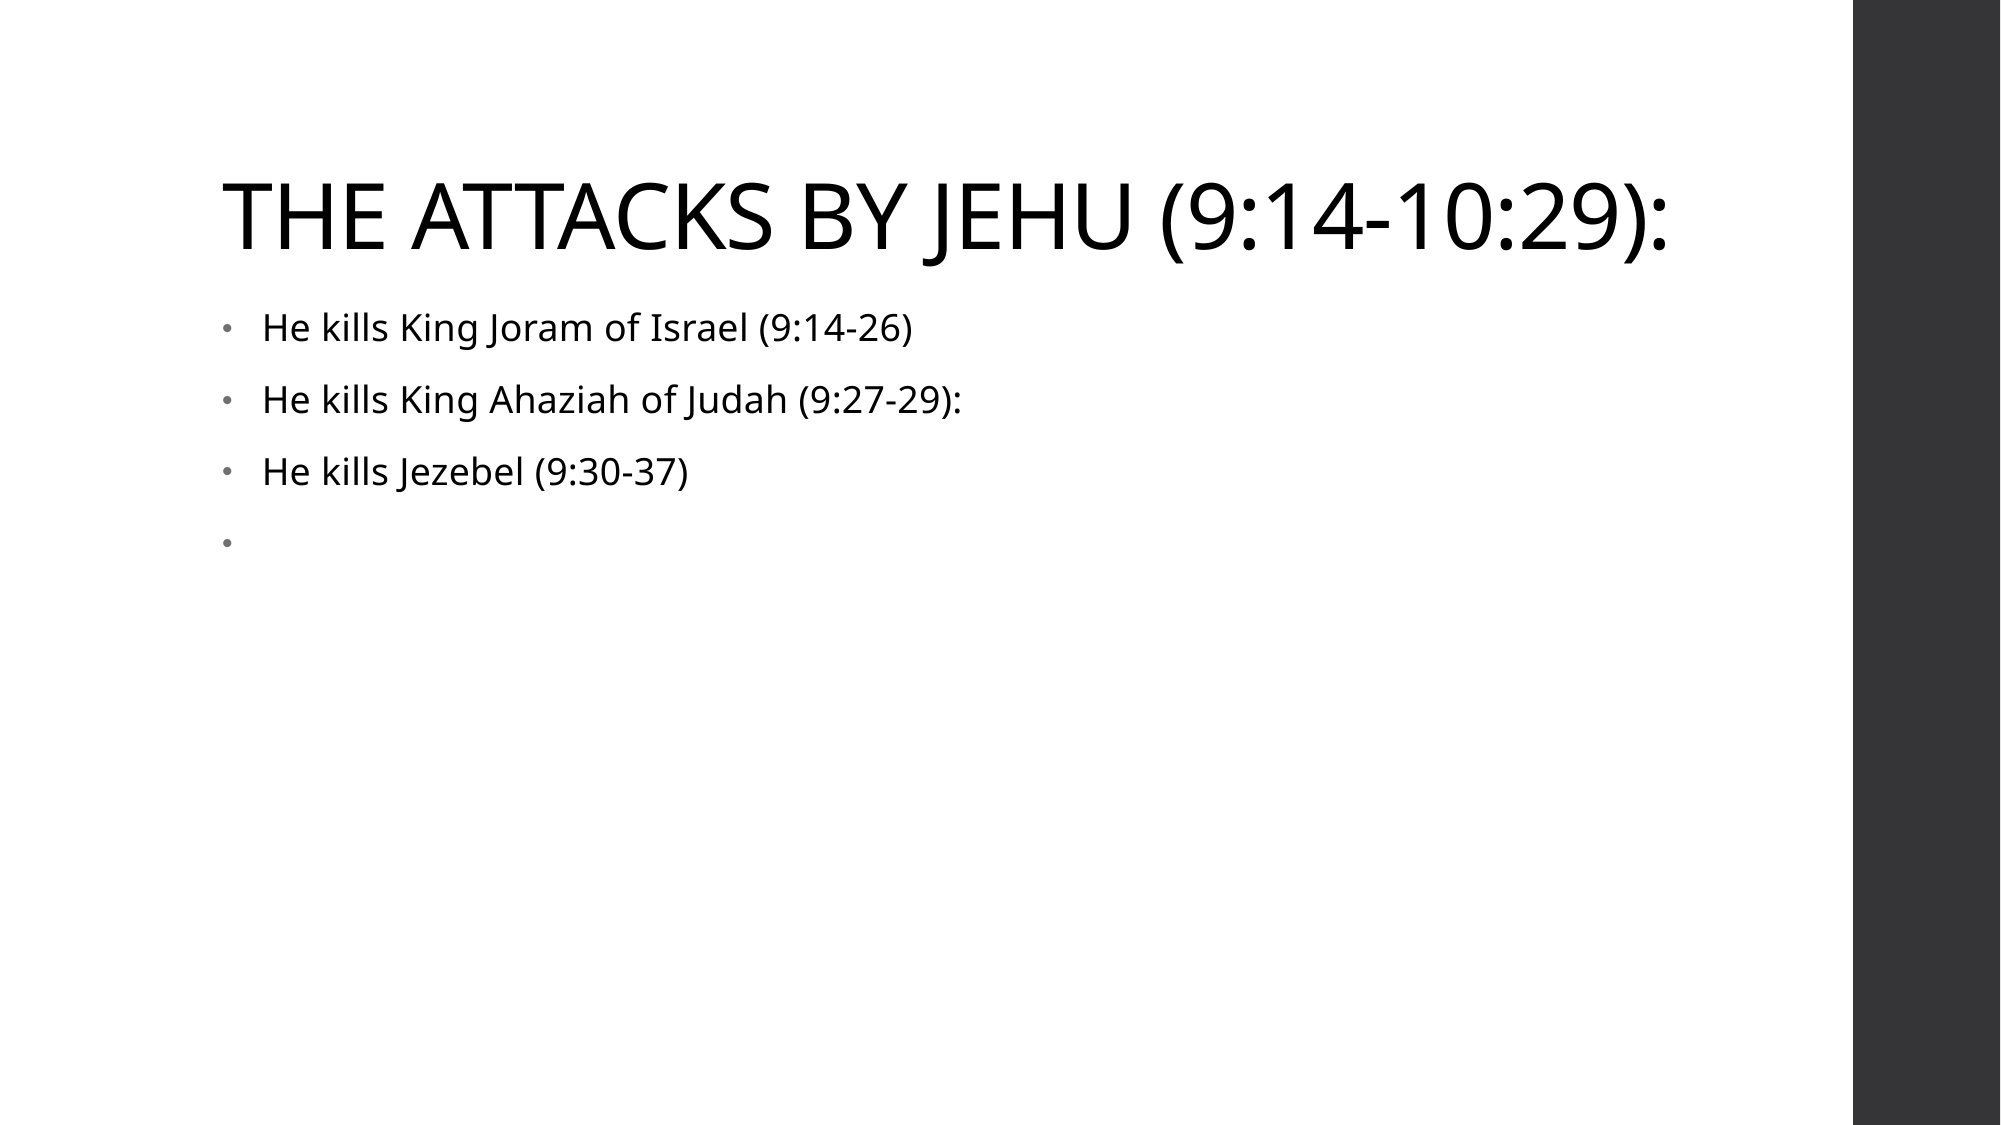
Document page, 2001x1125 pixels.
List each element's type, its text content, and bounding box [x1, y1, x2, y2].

title THE ATTACKS BY JEHU (9:14-10:29): [206, 60, 1797, 278]
list He kills King Joram of Israel (9:14-26) He kills King Ahaziah of Judah (9:27-29): He kills Jezebel (9:30-37) [206, 299, 1617, 1014]
